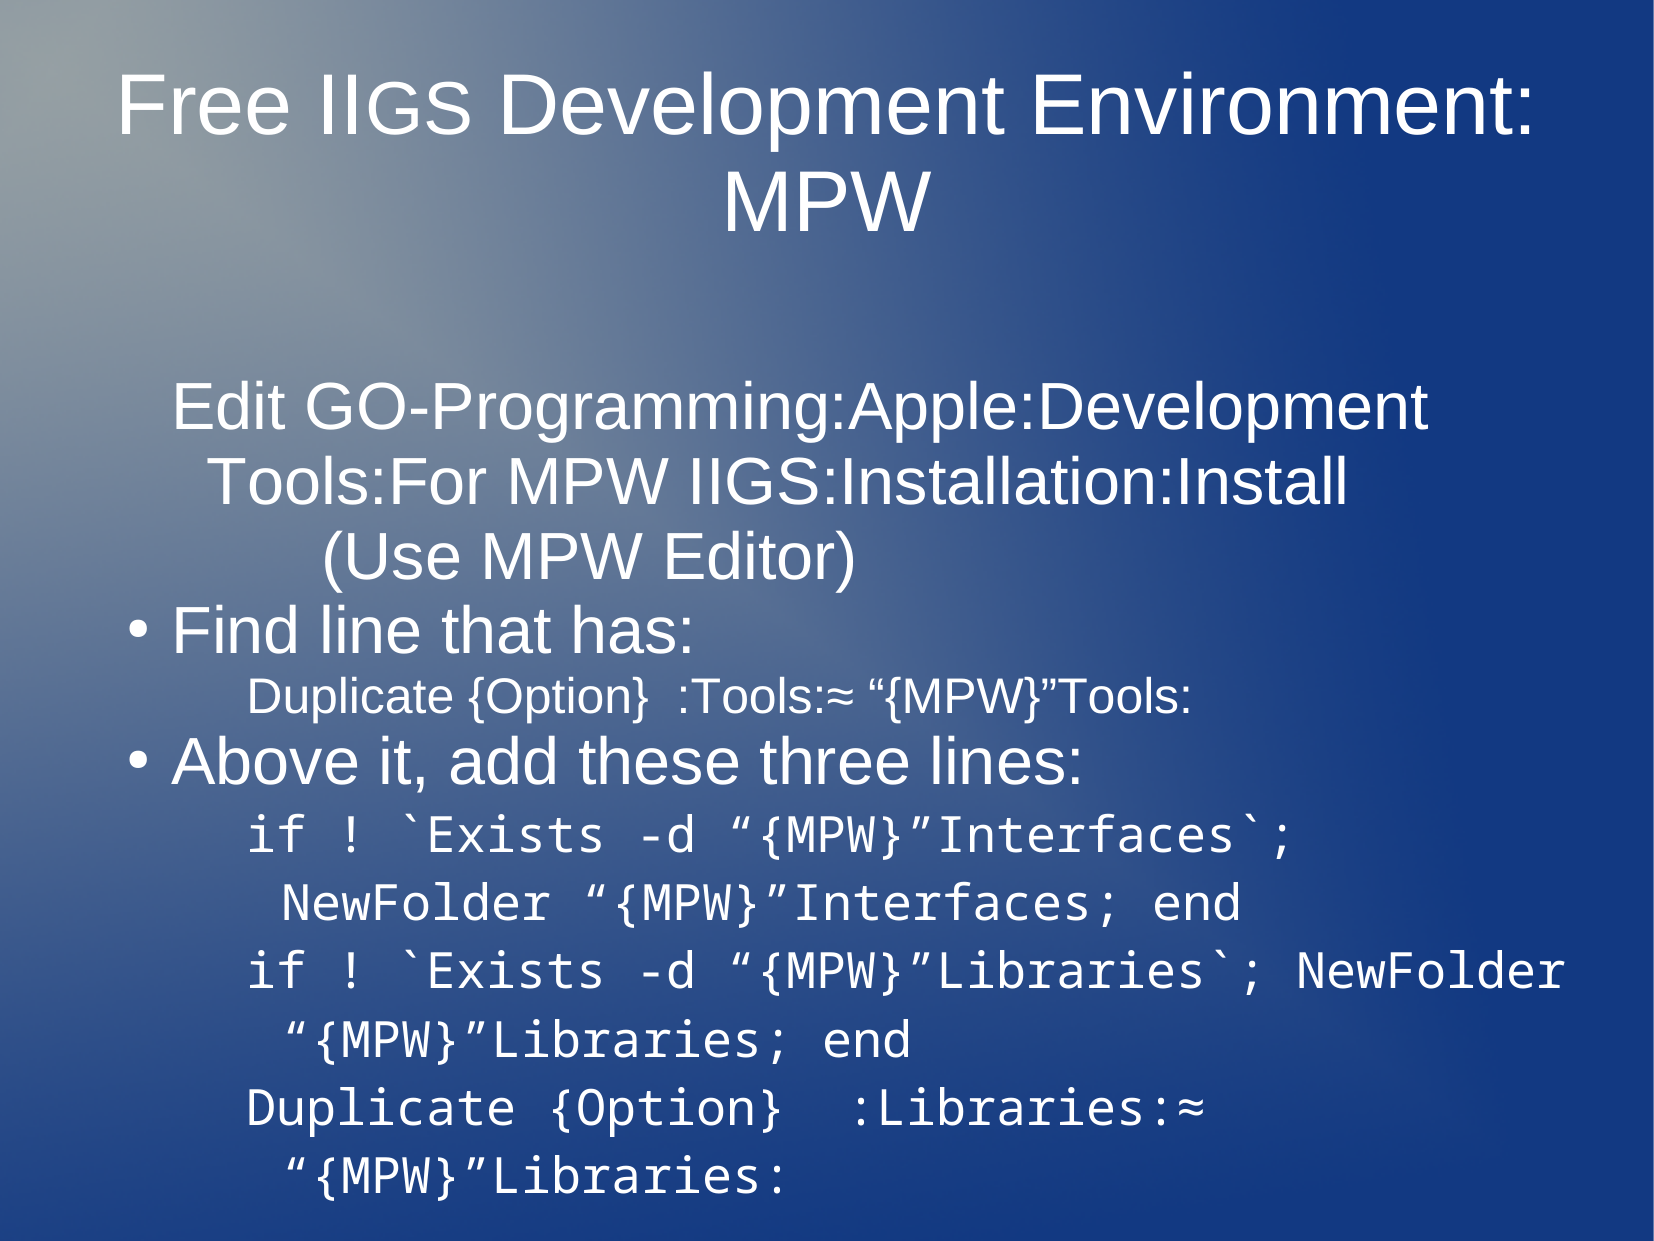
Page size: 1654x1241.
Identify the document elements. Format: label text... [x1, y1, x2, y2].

subtitle Edit GO-Programming:Apple:Development Tools:For MPW IIGS:Installation:Install (Use MPW Editor) Find line that has: Duplicate {Option} :Tools:≈ “{MPW}”Tools: Above it, add these three lines: if ! `Exists -d “{MPW}”Interfaces`; NewFolder “{MPW}”Interfaces; end if ! `Exists -d “{MPW}”Libraries`; NewFolder “{MPW}”Libraries; end Duplicate {Option} :Libraries:≈ “{MPW}”Libraries: [86, 254, 1576, 1174]
title Free IIGS Development Environment: MPW [82, 49, 1571, 257]
picture [0, 0, 1654, 1241]
